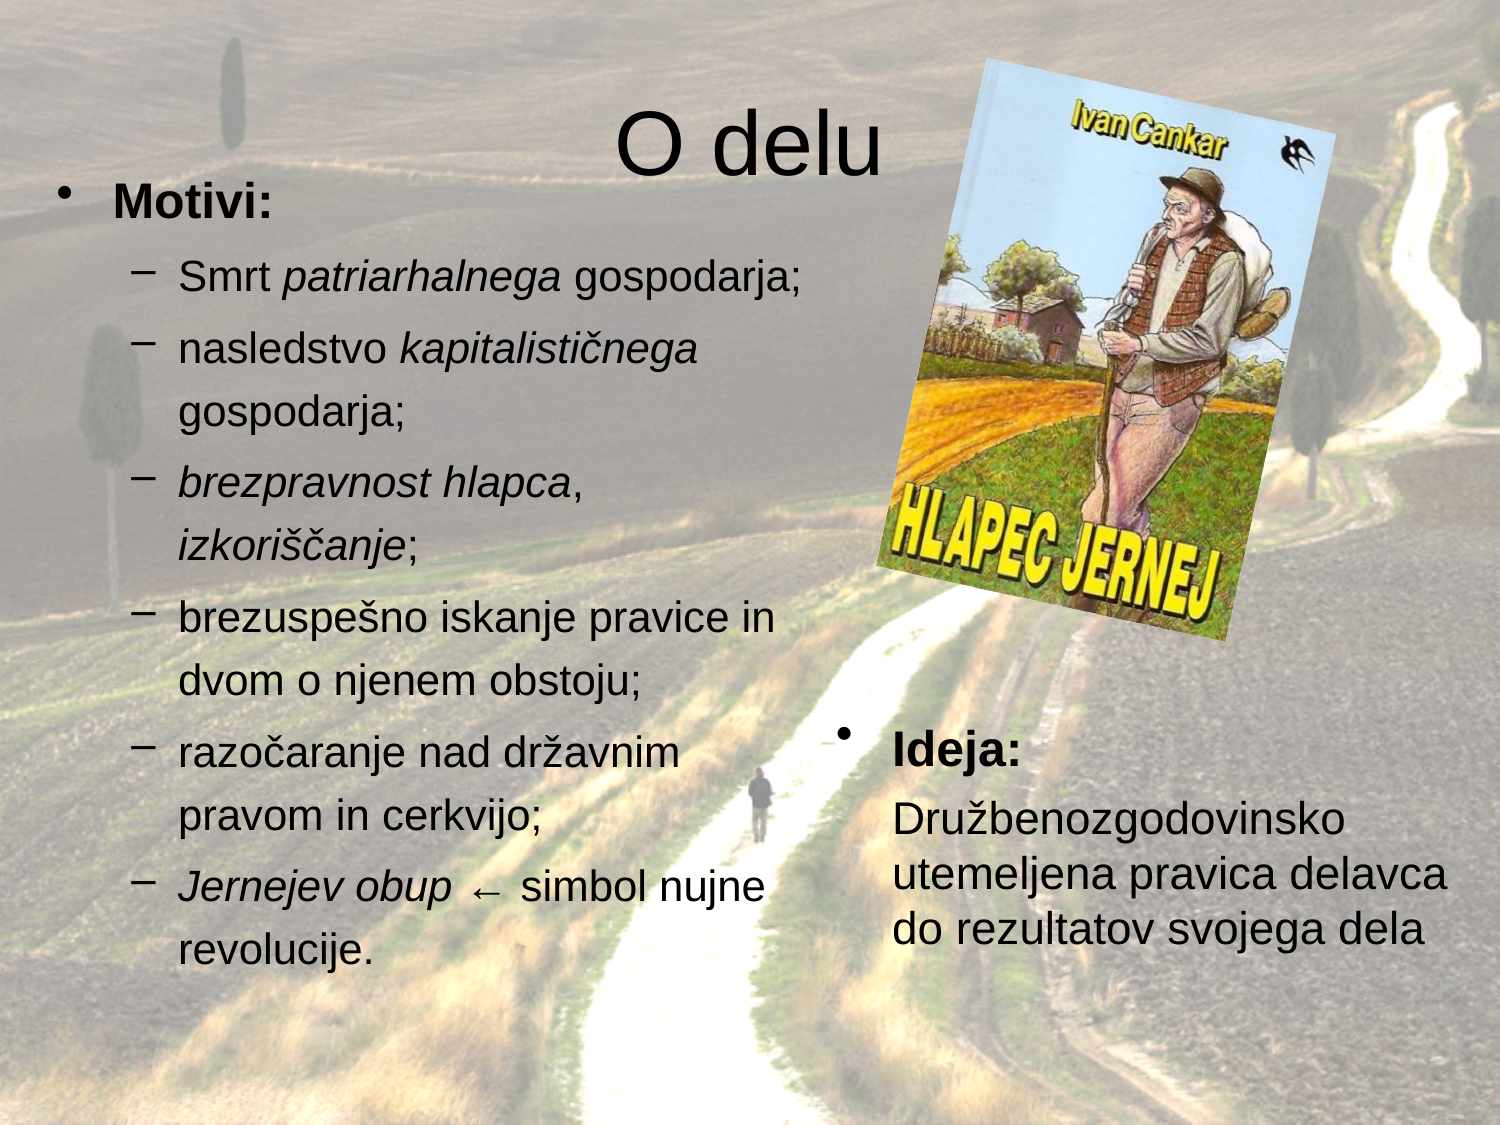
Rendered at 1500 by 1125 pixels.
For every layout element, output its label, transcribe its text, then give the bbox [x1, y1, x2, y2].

list Ideja: Družbenozgodovinsko utemeljena pravica delavca do rezultatov svojega dela [820, 692, 1473, 1076]
list Motivi: Smrt patriarhalnega gospodarja; nasledstvo kapitalističnega gospodarja; brezpravnost hlapca, izkoriščanje; brezuspešno iskanje pravice in dvom o njenem obstoju; razočaranje nad državnim pravom in cerkvijo; Jernejev obup ← simbol nujne revolucije. [41, 160, 835, 1047]
picture [0, 0, 1500, 1125]
title O delu [75, 45, 1425, 233]
